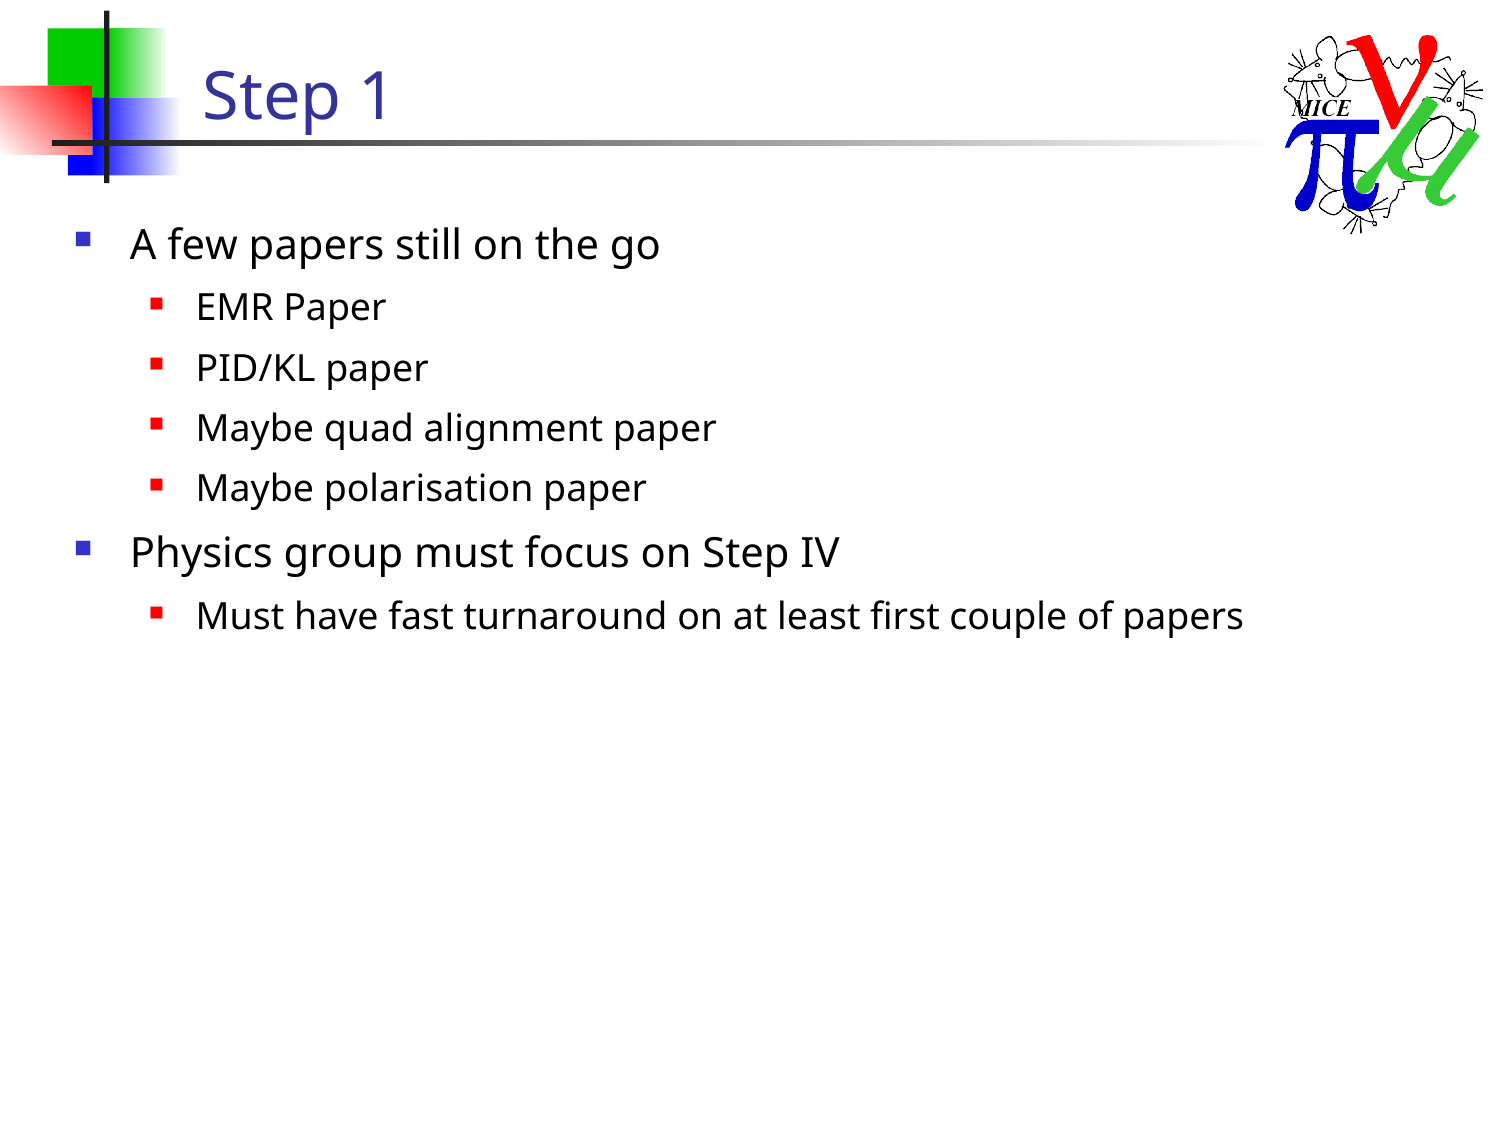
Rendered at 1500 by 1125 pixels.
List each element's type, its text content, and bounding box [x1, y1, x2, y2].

picture [1264, 5, 1500, 251]
title Step 1 [187, 0, 1466, 147]
list A few papers still on the go EMR Paper PID/KL paper Maybe quad alignment paper Maybe polarisation paper Physics group must focus on Step IV Must have fast turnaround on at least first couple of papers [59, 206, 1402, 598]
